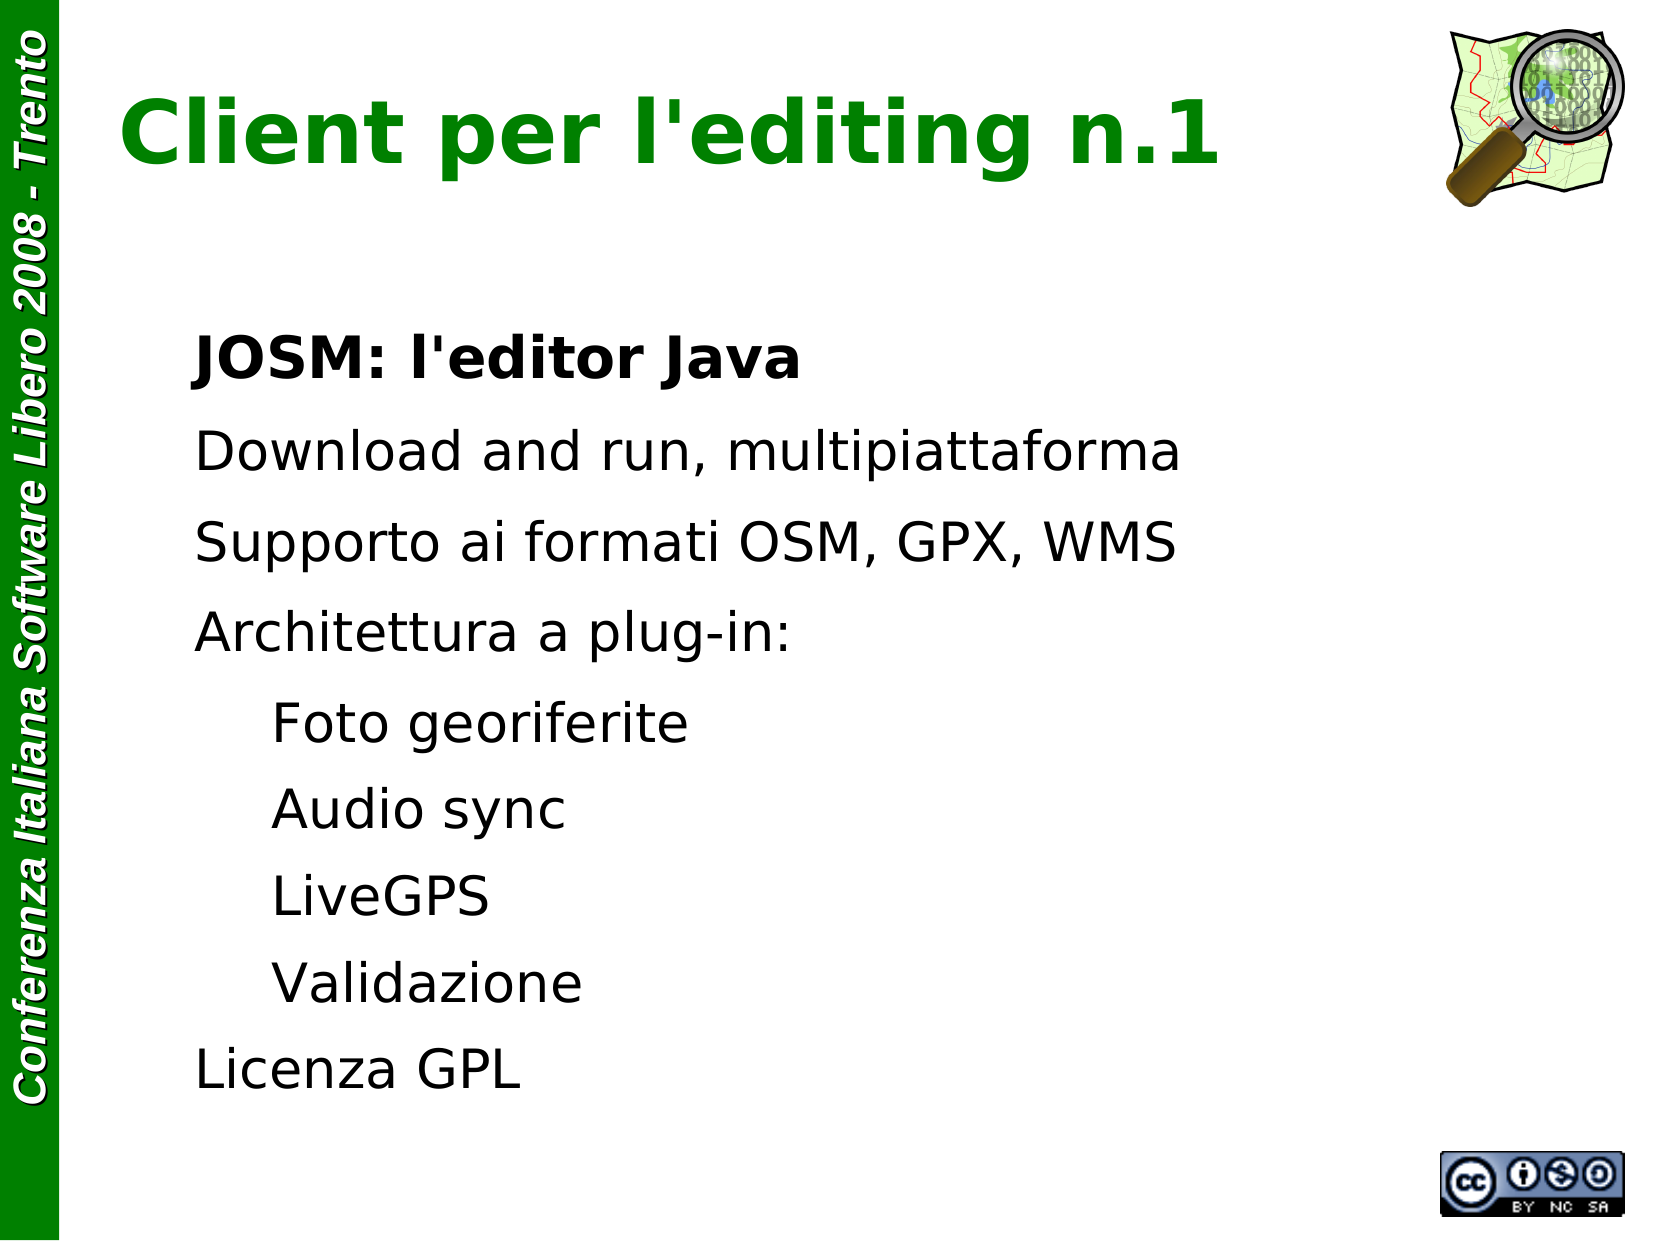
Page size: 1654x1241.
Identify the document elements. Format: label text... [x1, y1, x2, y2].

picture [1446, 29, 1625, 207]
picture [1440, 1151, 1625, 1217]
title Client per l'editing n.1 [118, 36, 1394, 229]
list JOSM: l'editor Java Download and run, multipiattaforma Supporto ai formati OSM, GPX, WMS Architettura a plug-in: Foto georiferite Audio sync LiveGPS Validazione Licenza GPL [177, 324, 1388, 1102]
